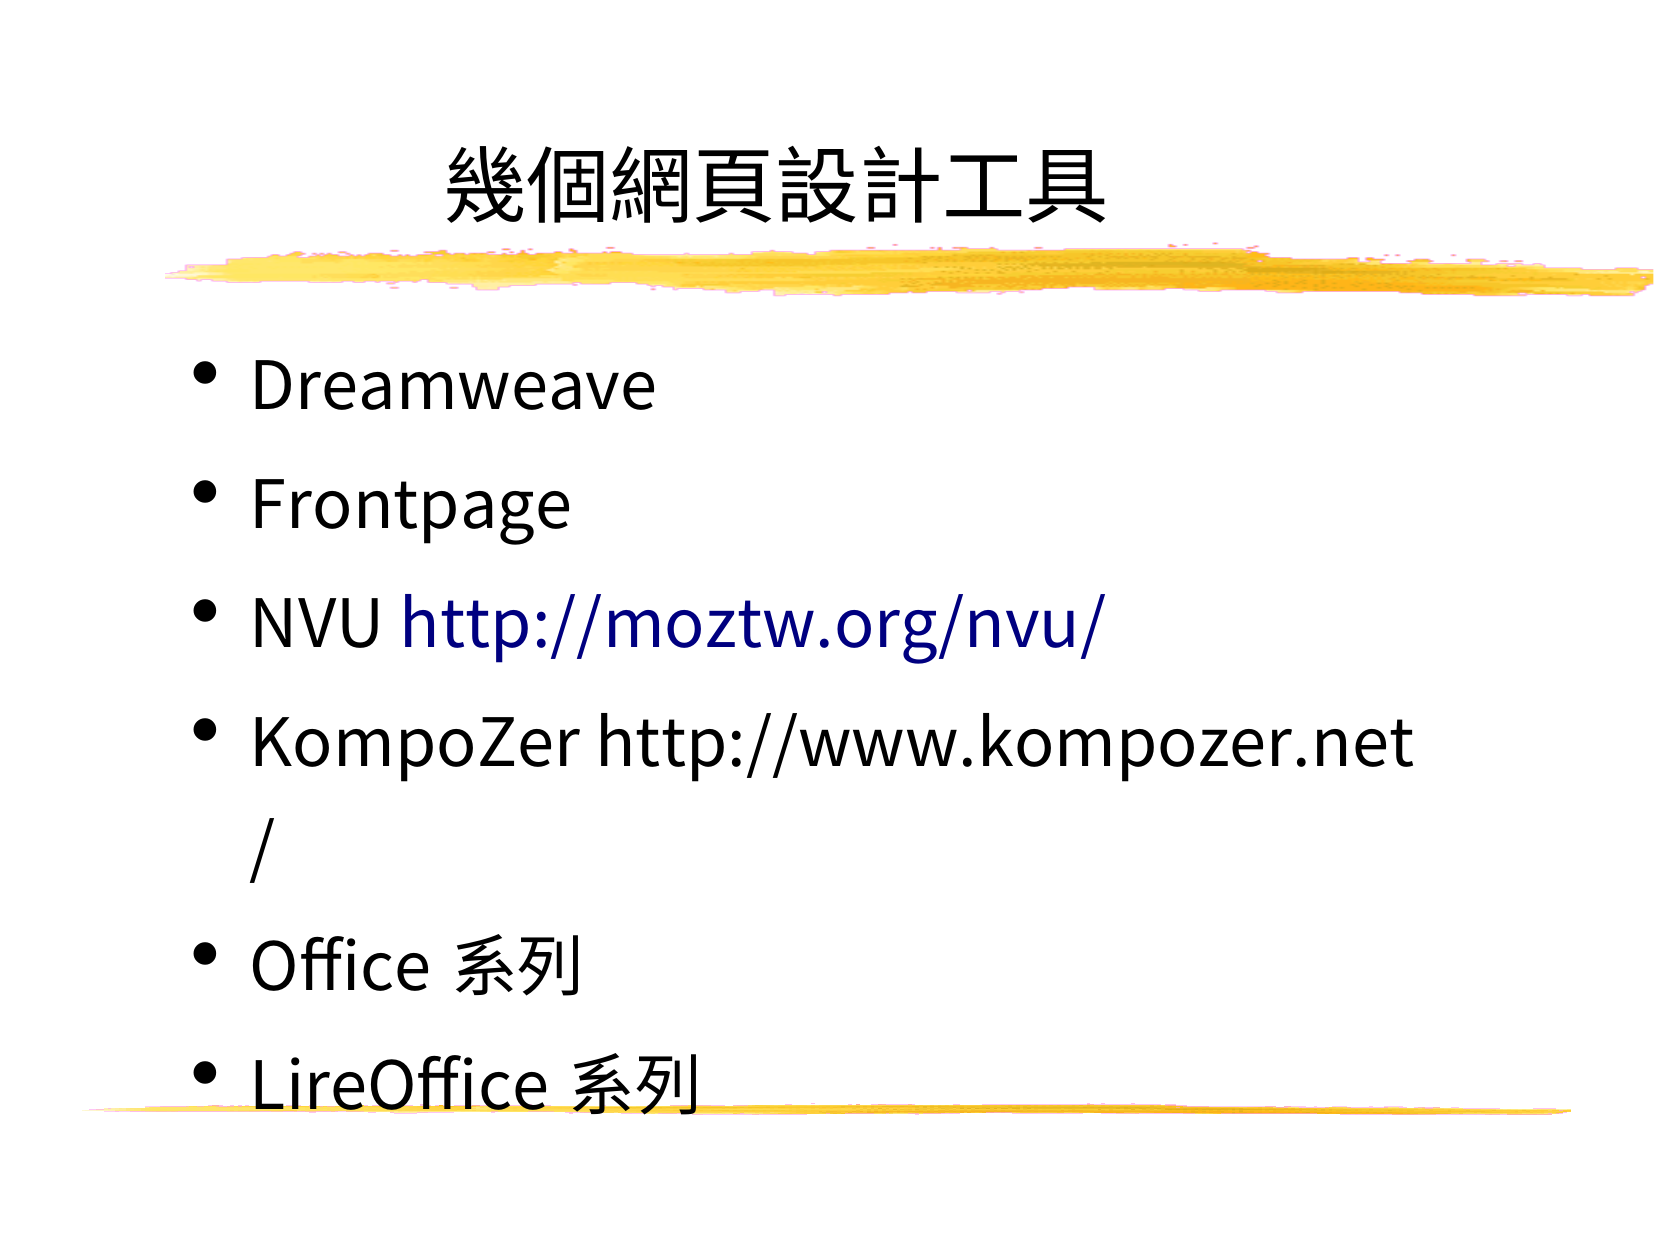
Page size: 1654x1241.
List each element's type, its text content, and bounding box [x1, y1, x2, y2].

picture [82, 1102, 179, 1117]
title 幾個網頁設計工具 [73, 41, 1479, 249]
picture [165, 237, 1654, 308]
list Dreamweave Frontpage NVU http://moztw.org/nvu/ KompoZer http://www.kompozer.net/ Office系列 LireOffice系列 [179, 316, 1447, 1162]
picture [1447, 1102, 1571, 1117]
